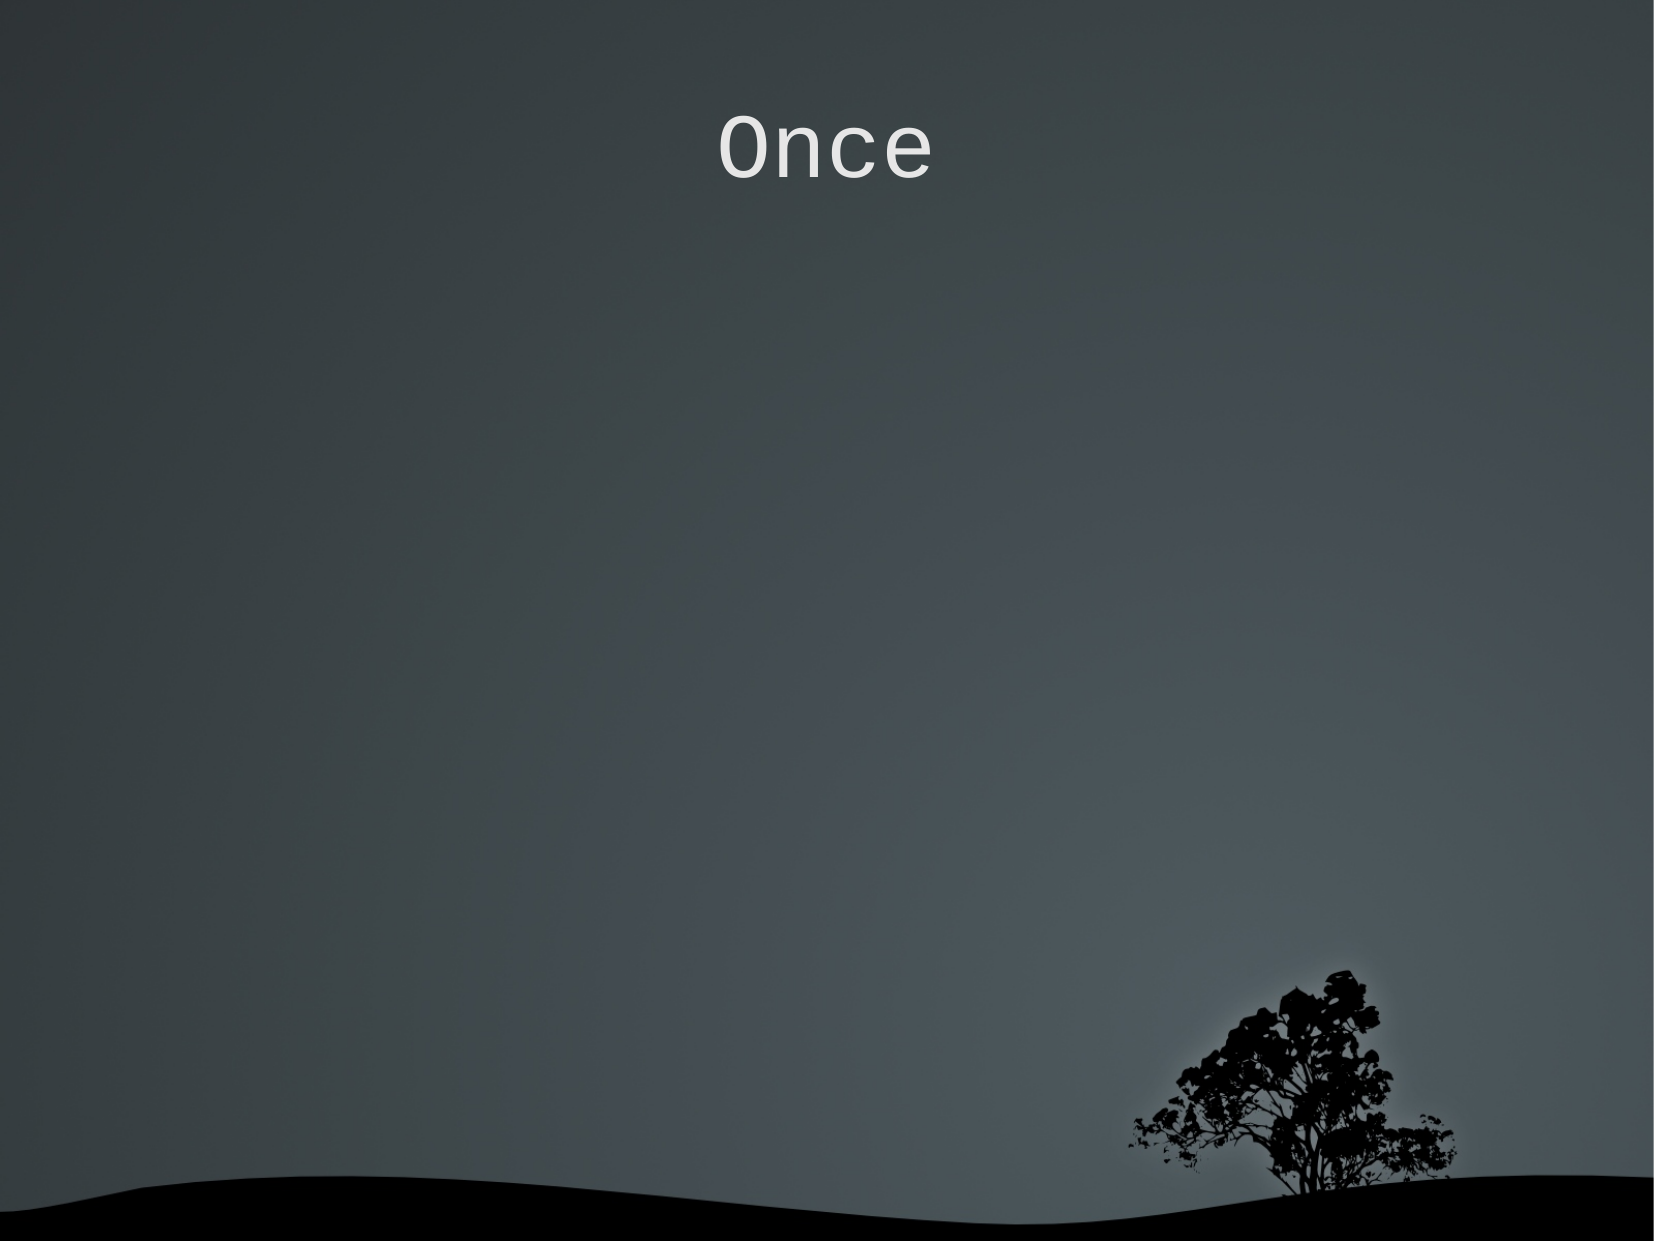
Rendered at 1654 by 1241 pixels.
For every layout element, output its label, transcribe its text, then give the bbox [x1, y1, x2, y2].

list [82, 290, 1571, 1094]
picture [0, 0, 1654, 1241]
title Once [82, 56, 1571, 250]
